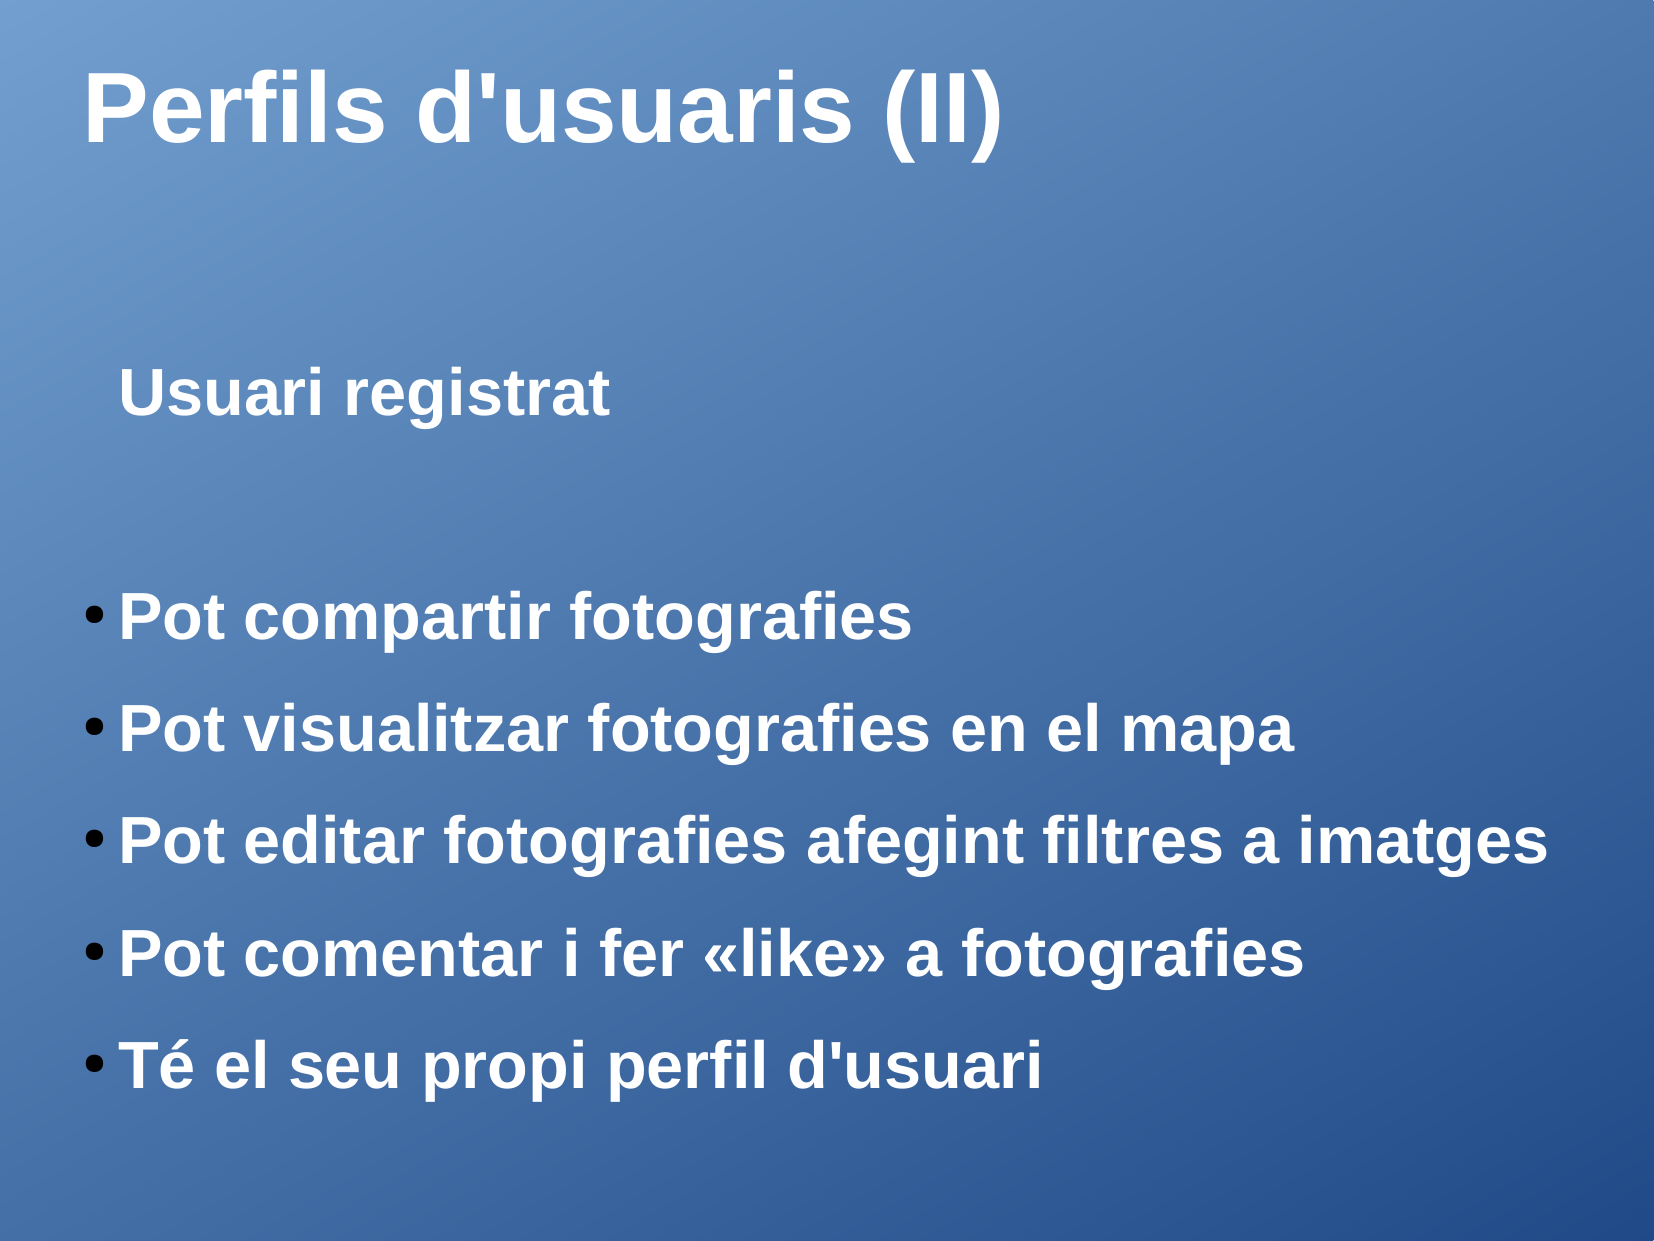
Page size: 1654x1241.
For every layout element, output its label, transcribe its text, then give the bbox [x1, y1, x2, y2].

text_box Usuari registrat Pot compartir fotografies Pot visualitzar fotografies en el mapa Pot editar fotografies afegint filtres a imatges Pot comentar i fer «like» a fotografies Té el seu propi perfil d'usuari [82, 336, 1571, 1084]
title Perfils d'usuaris (II) [82, 49, 1571, 166]
